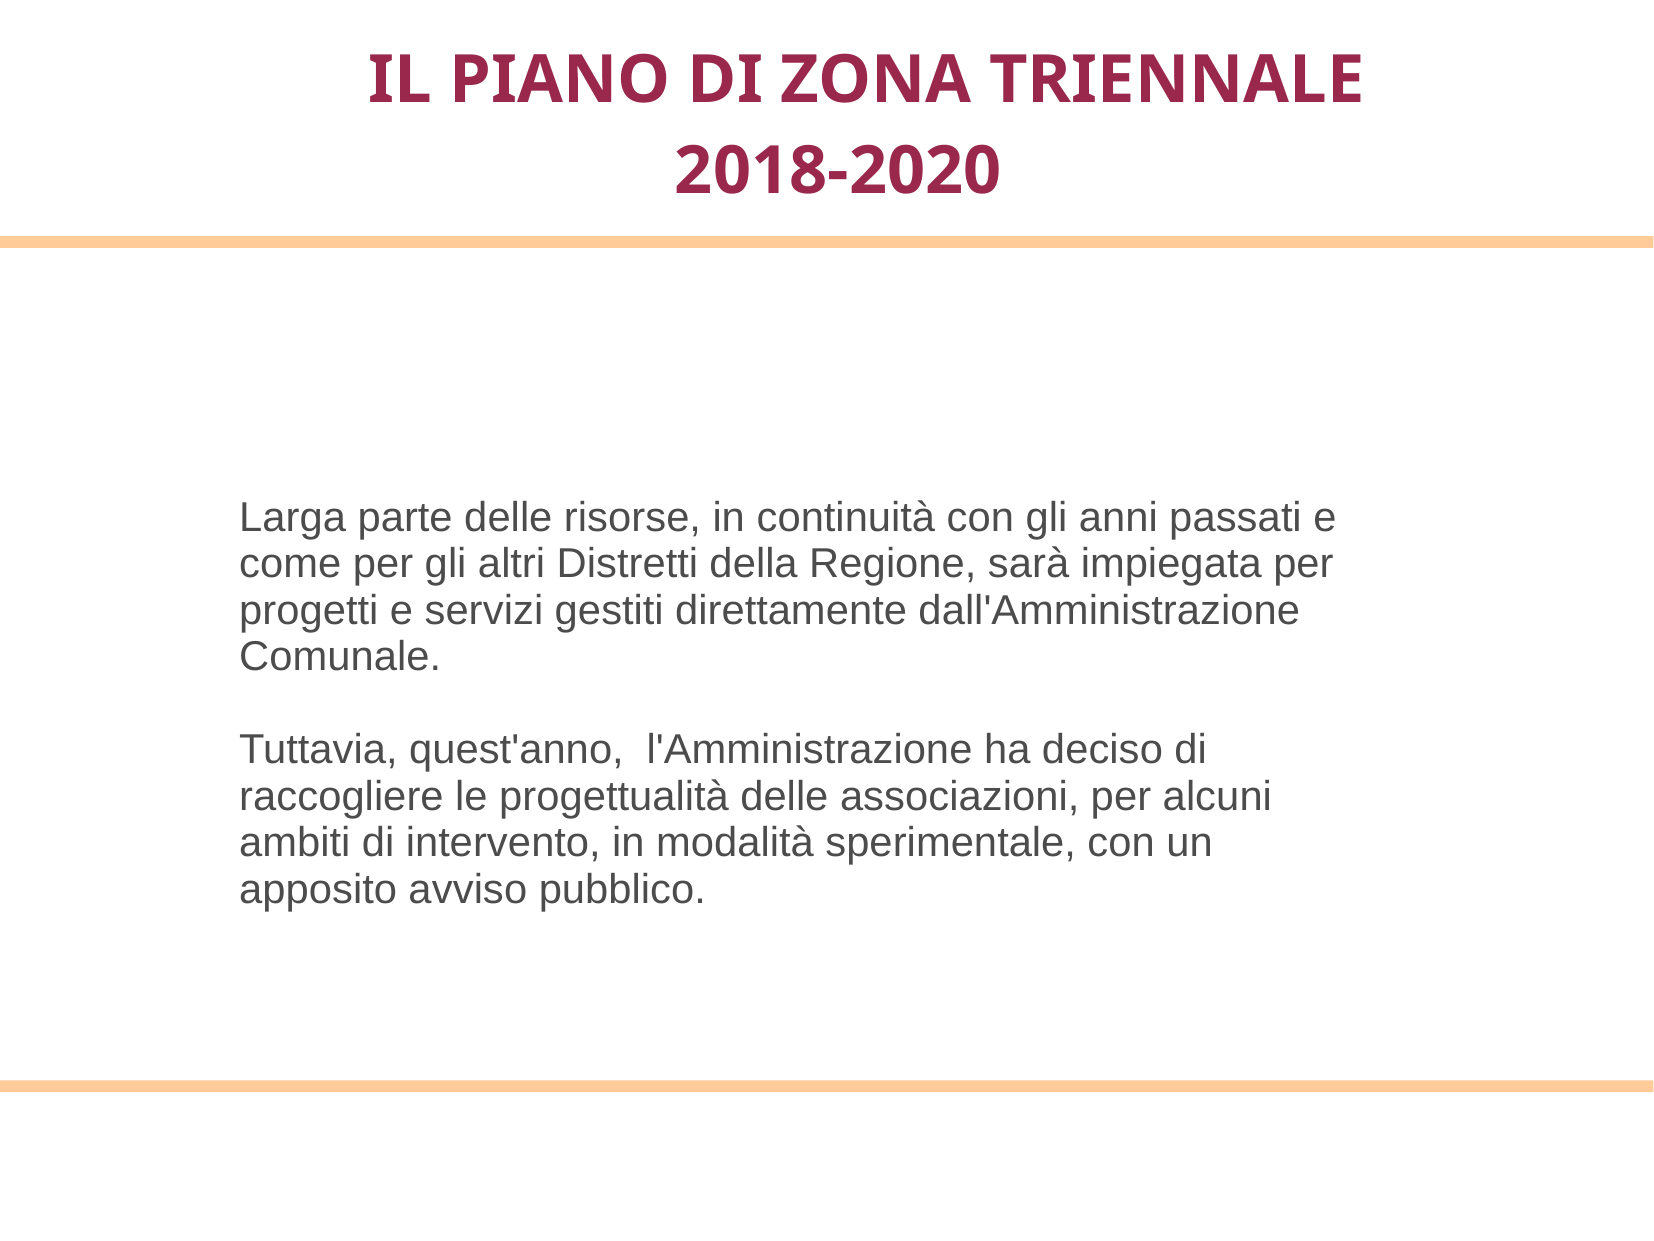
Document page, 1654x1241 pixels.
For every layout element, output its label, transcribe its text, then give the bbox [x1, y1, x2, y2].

text_box [0, 236, 1654, 248]
text_box IL PIANO DI ZONA TRIENNALE 2018-2020 [59, 248, 1619, 1171]
text_box [1619, 1080, 1654, 1093]
text_box [0, 1080, 59, 1093]
text_box IL PIANO DI ZONA TRIENNALE 2018-2020 [59, 23, 1619, 236]
text_box Larga parte delle risorse, in continuità con gli anni passati e come per gli altri Distretti della Regione, sarà impiegata per progetti e servizi gestiti direttamente dall'Amministrazione Comunale. Tuttavia, quest'anno, l'Amministrazione ha deciso di raccogliere le progettualità delle associazioni, per alcuni ambiti di intervento, in modalità sperimentale, con un apposito avviso pubblico. [224, 393, 1382, 1241]
